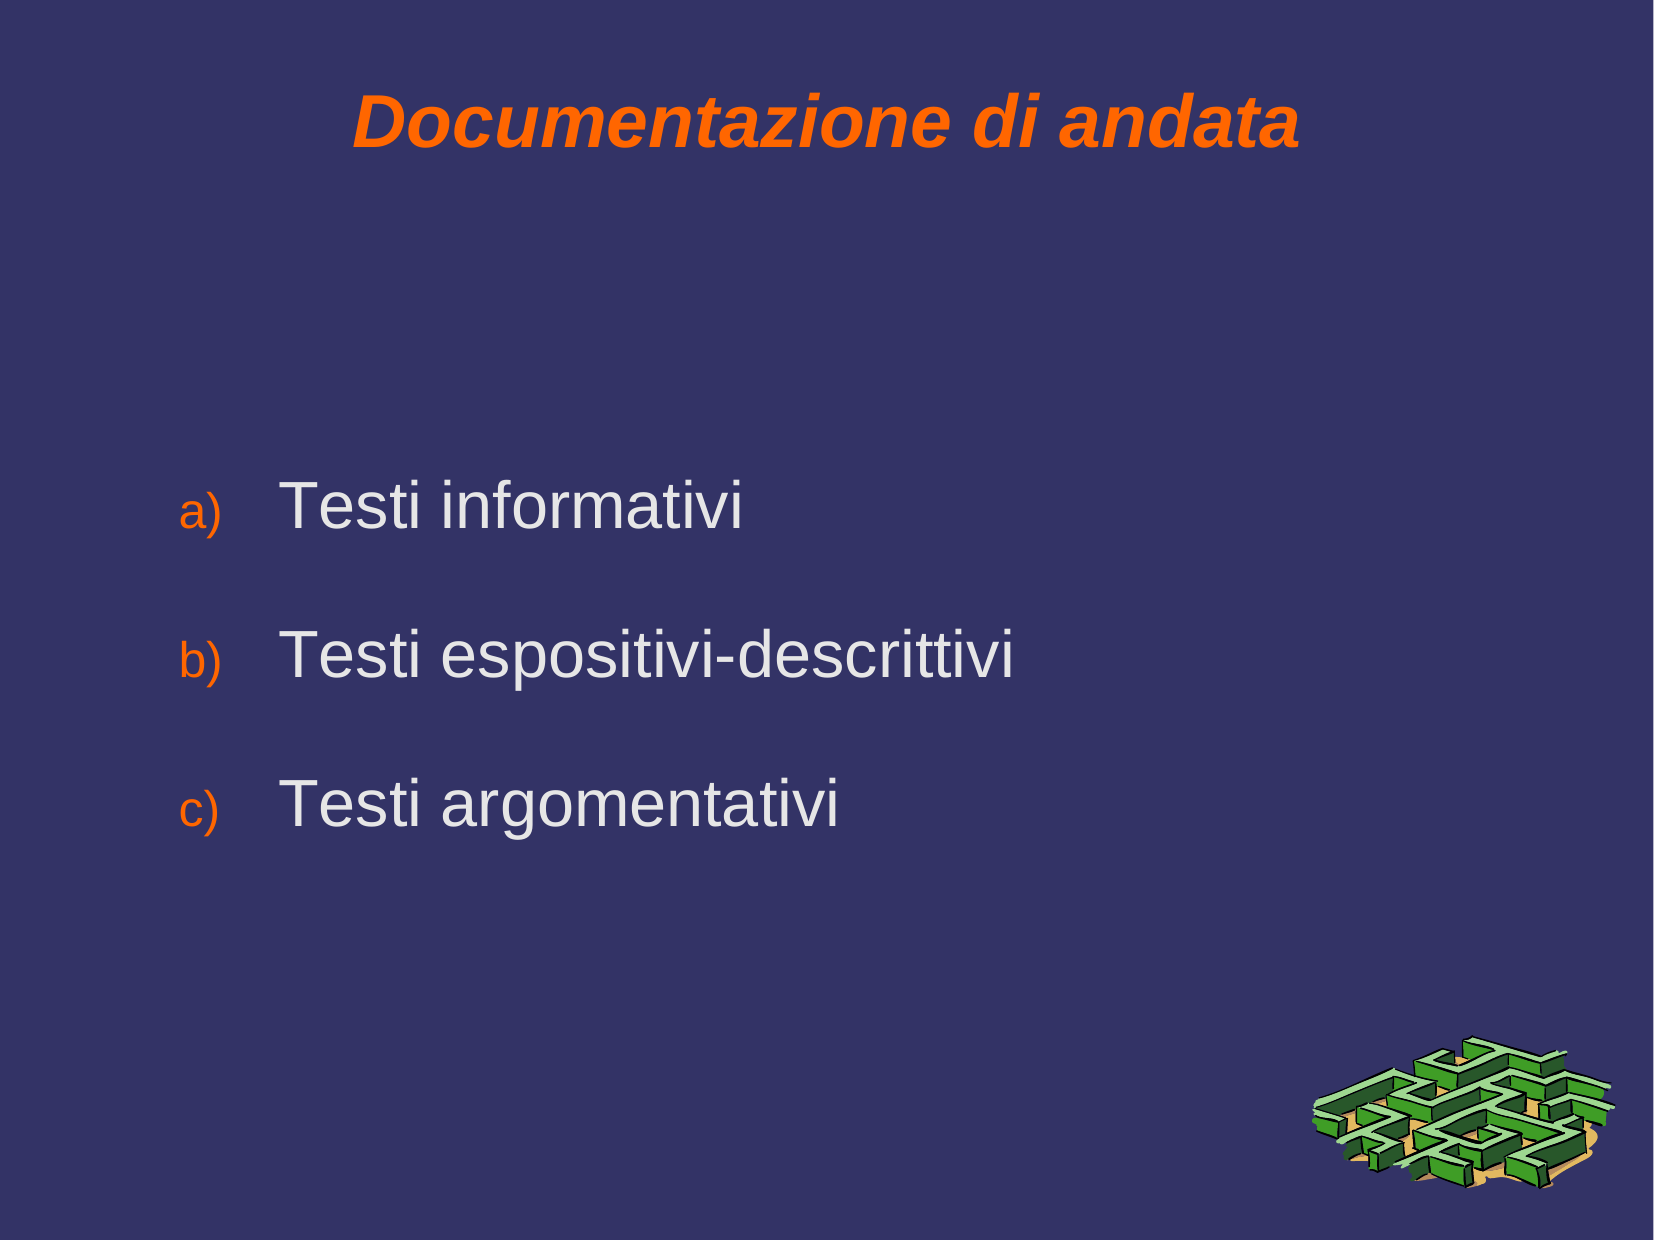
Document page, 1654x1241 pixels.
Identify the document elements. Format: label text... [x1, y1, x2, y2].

text_box Testi informativi Testi espositivi-descrittivi Testi argomentativi [178, 469, 1570, 1146]
text_box Documentazione di andata [121, 19, 1534, 227]
